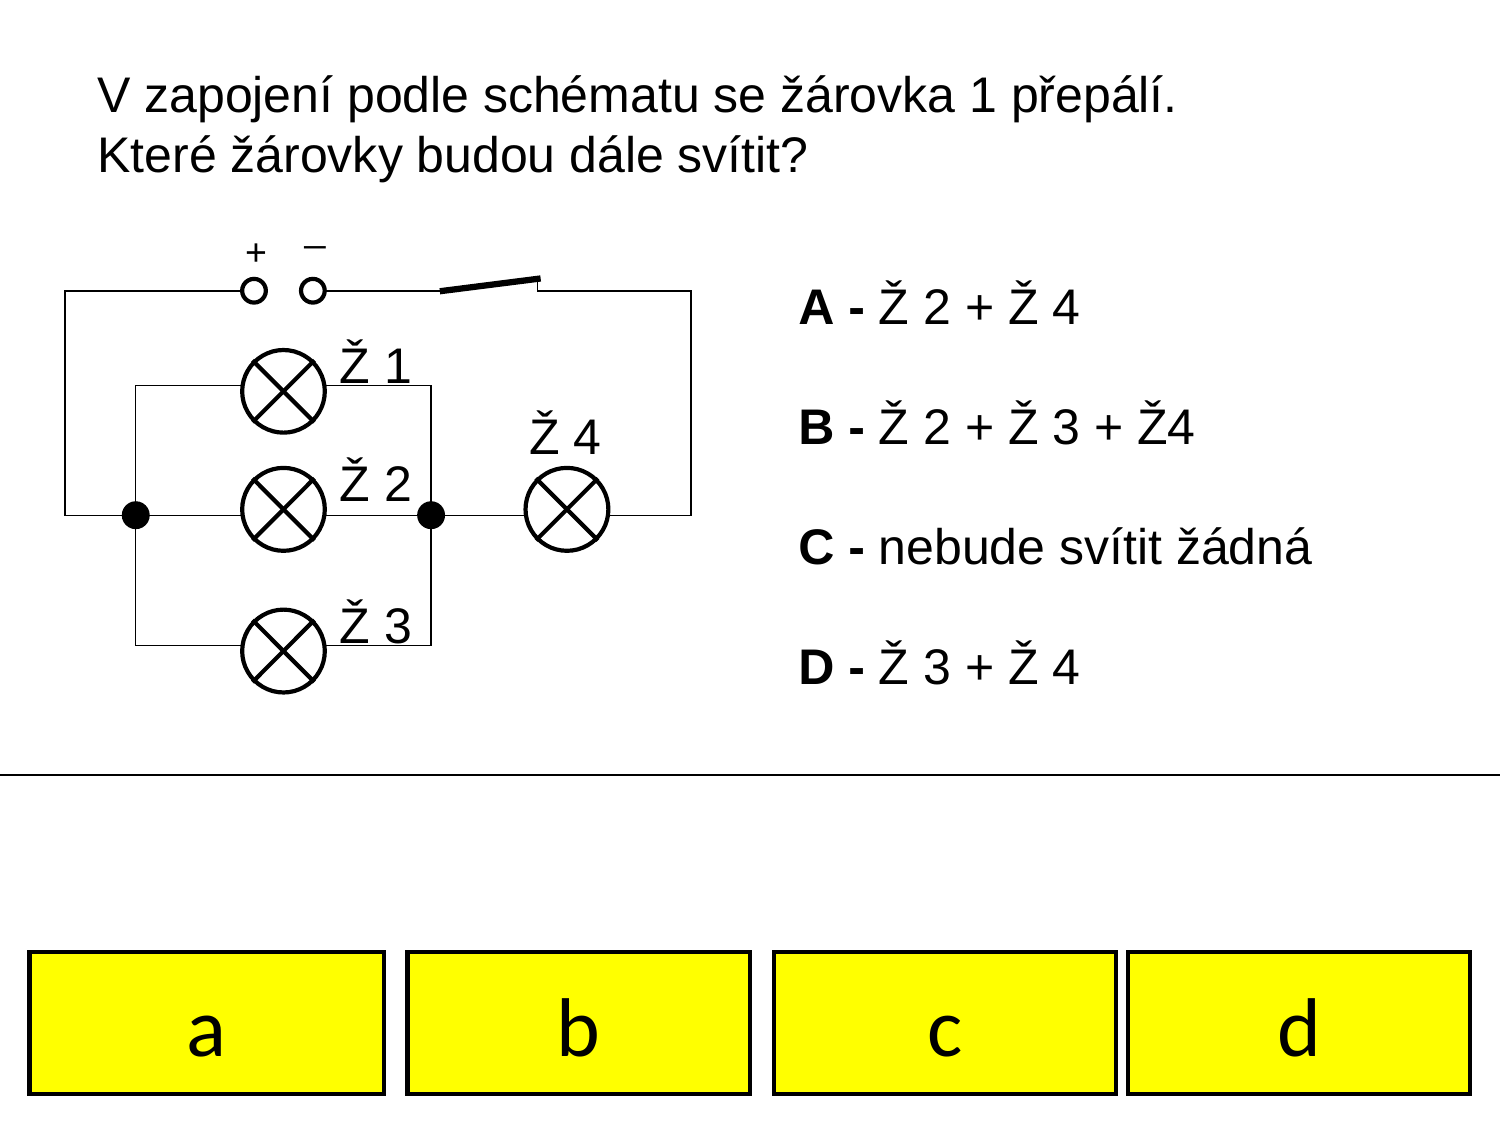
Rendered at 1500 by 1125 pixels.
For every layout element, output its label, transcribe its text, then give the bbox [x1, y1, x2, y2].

text_box d [1127, 952, 1471, 1094]
text_box V zapojení podle schématu se žárovka 1 přepálí. Které žárovky budou dále svítit? [82, 54, 1194, 191]
text_box [301, 278, 325, 303]
text_box A - Ž 2 + Ž 4 B - Ž 2 + Ž 3 + Ž4 C - nebude svítit žádná D - Ž 3 + Ž 4 [783, 267, 1328, 703]
text_box [432, 503, 443, 515]
text_box [525, 473, 609, 551]
text_box _ [289, 196, 341, 257]
text_box Ž 1 [325, 326, 428, 402]
text_box a [29, 952, 384, 1094]
text_box Ž 2 [325, 444, 428, 520]
text_box Ž 4 [514, 397, 617, 473]
text_box [242, 350, 325, 433]
text_box [242, 281, 266, 303]
text_box b [407, 952, 751, 1094]
text_box [242, 609, 325, 693]
text_box + [230, 219, 283, 281]
text_box Ž 3 [325, 586, 428, 662]
text_box c [773, 952, 1117, 1094]
text_box [420, 516, 430, 527]
text_box [123, 503, 148, 528]
text_box [242, 467, 325, 551]
text_box [432, 516, 443, 527]
